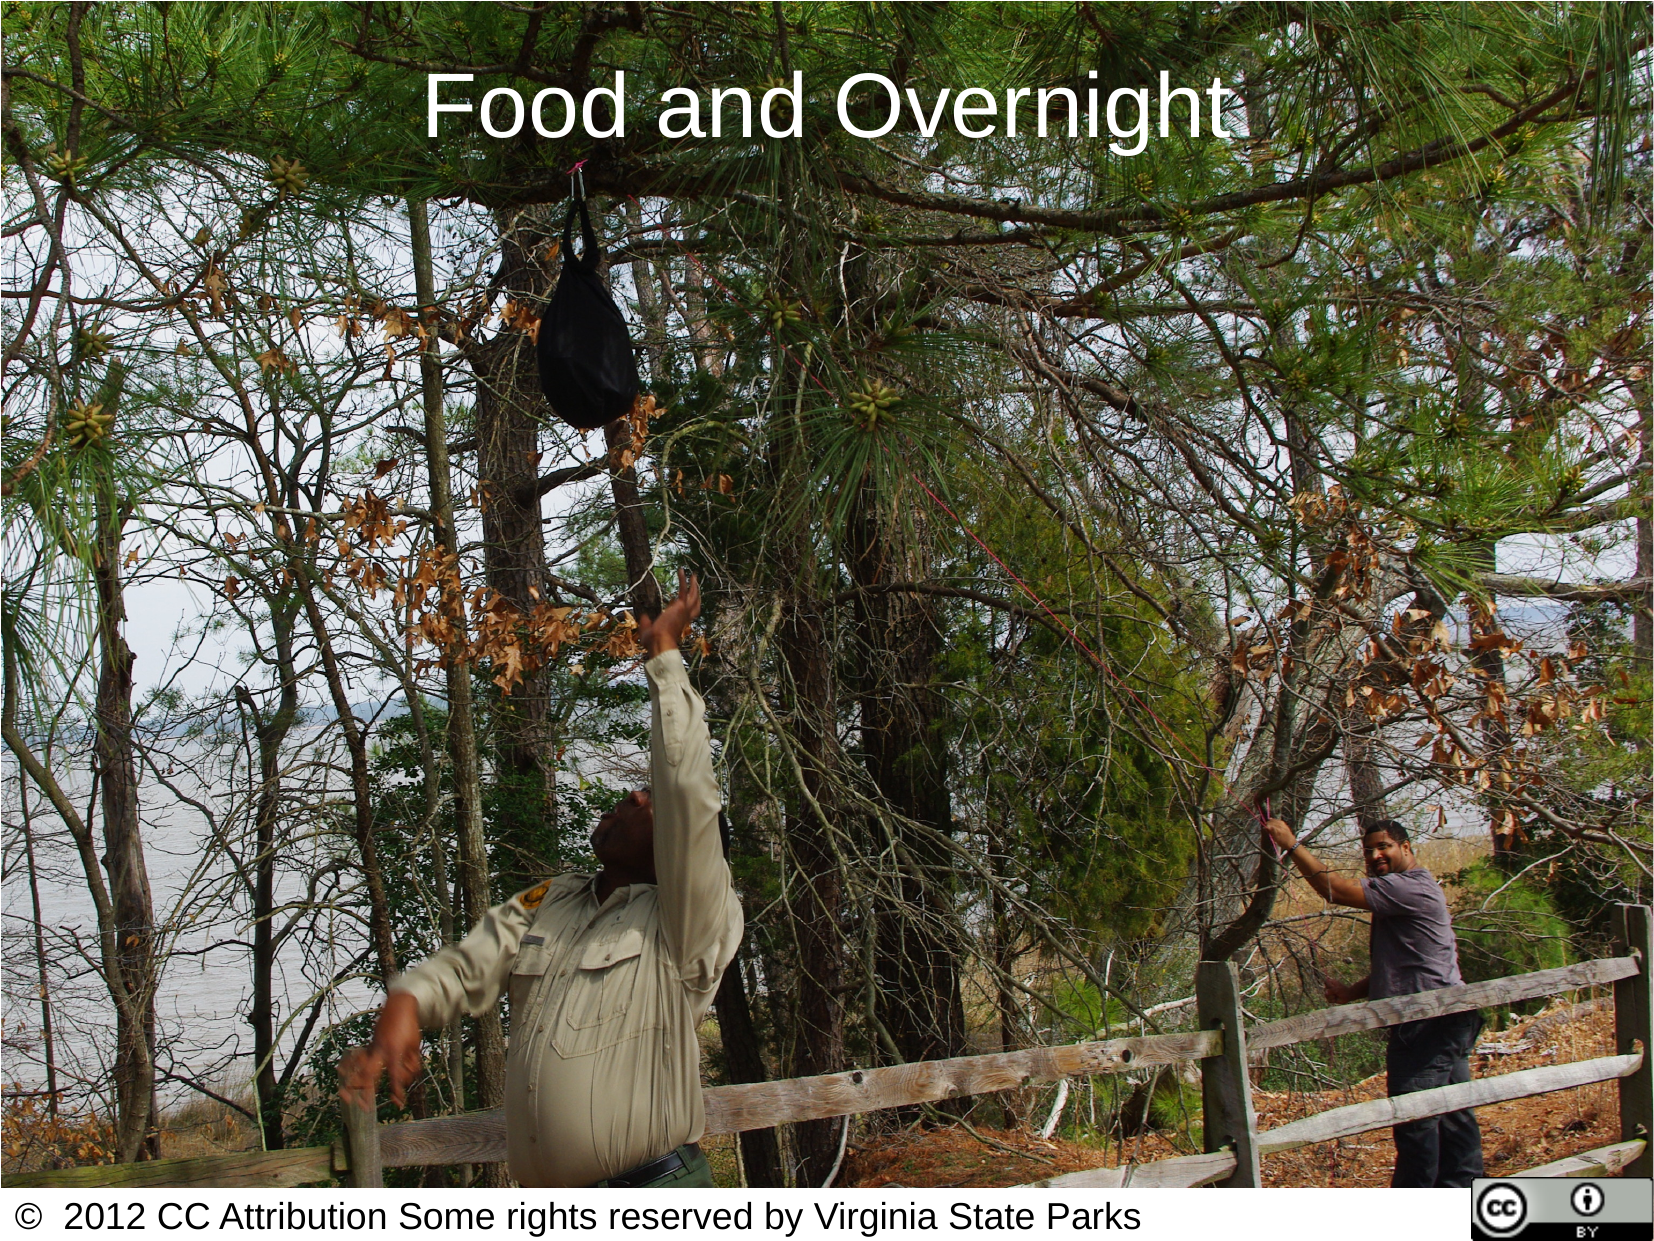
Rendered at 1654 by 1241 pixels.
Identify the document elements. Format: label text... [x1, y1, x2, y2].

title Food and Overnight [82, 2, 1571, 210]
picture [1, 1, 1654, 1241]
text_box © 2012 CC Attribution Some rights reserved by Virginia State Parks [0, 1188, 1471, 1241]
